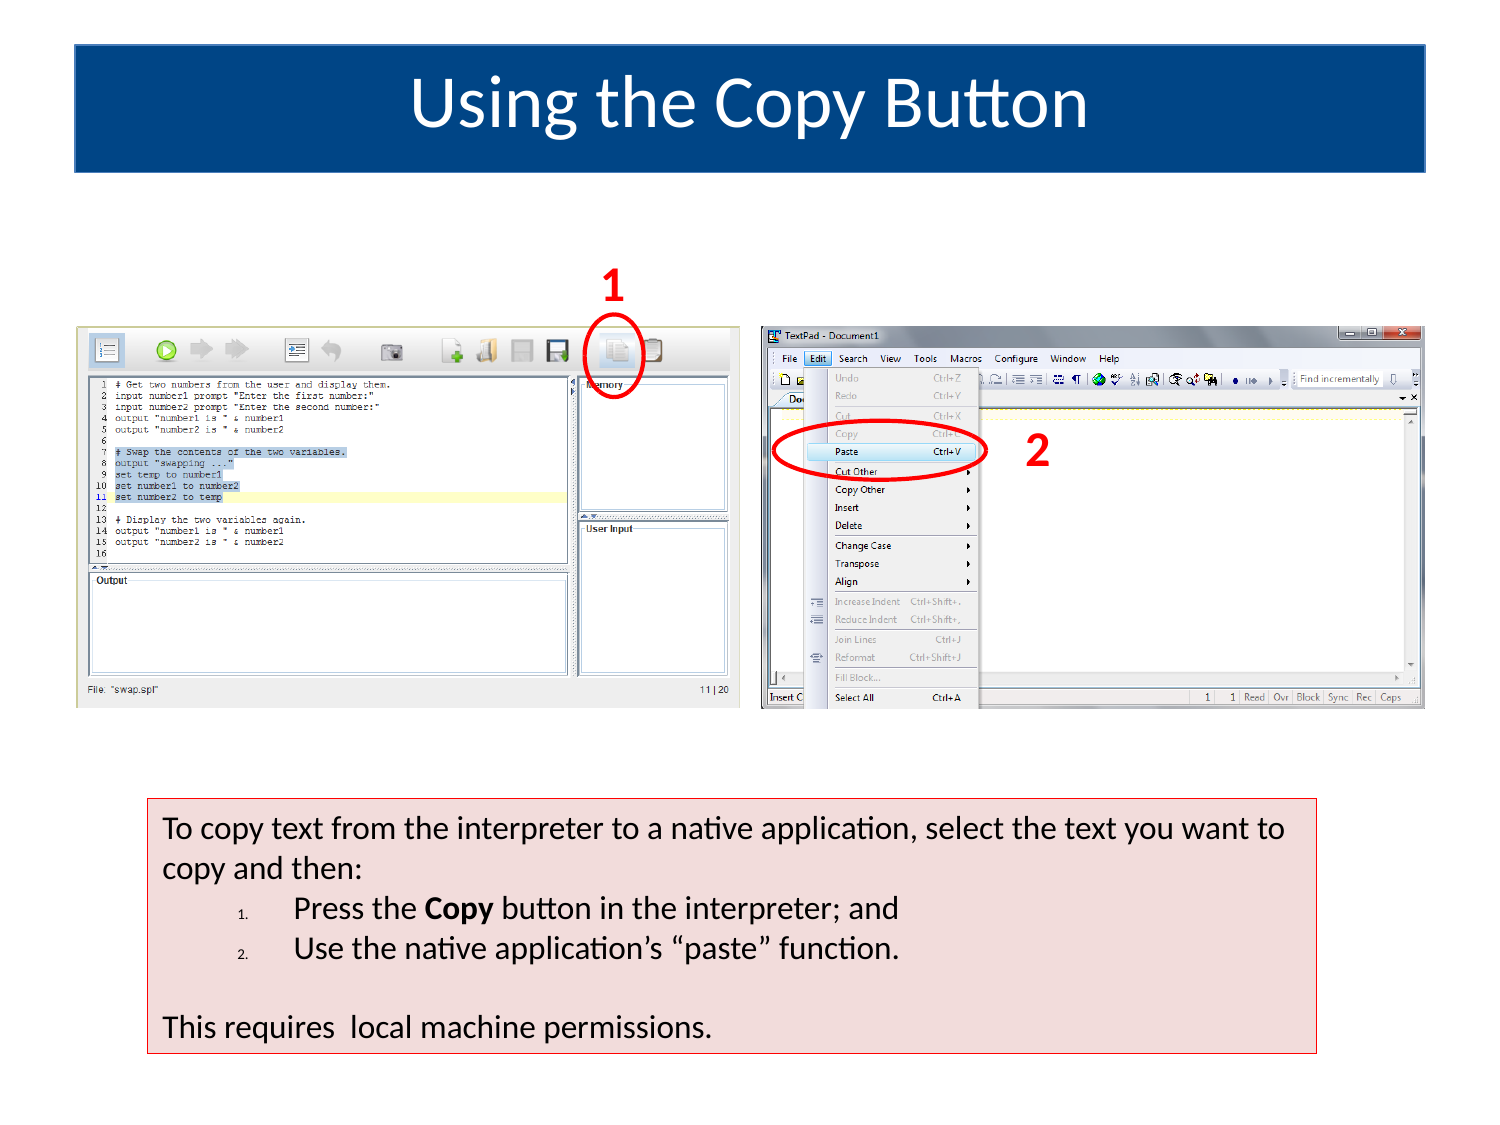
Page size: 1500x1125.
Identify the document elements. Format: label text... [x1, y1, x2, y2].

text_box To copy text from the interpreter to a native application, select the text you want to copy and then: Press the Copy button in the interpreter; and Use the native application’s “paste” function. This requires local machine permissions. [147, 798, 1317, 1054]
picture [587, 326, 641, 394]
title Using the Copy Button [75, 45, 1425, 173]
text_box 2 [1010, 408, 1066, 484]
picture [761, 326, 1425, 709]
picture [76, 326, 740, 708]
text_box 1 [584, 243, 641, 319]
